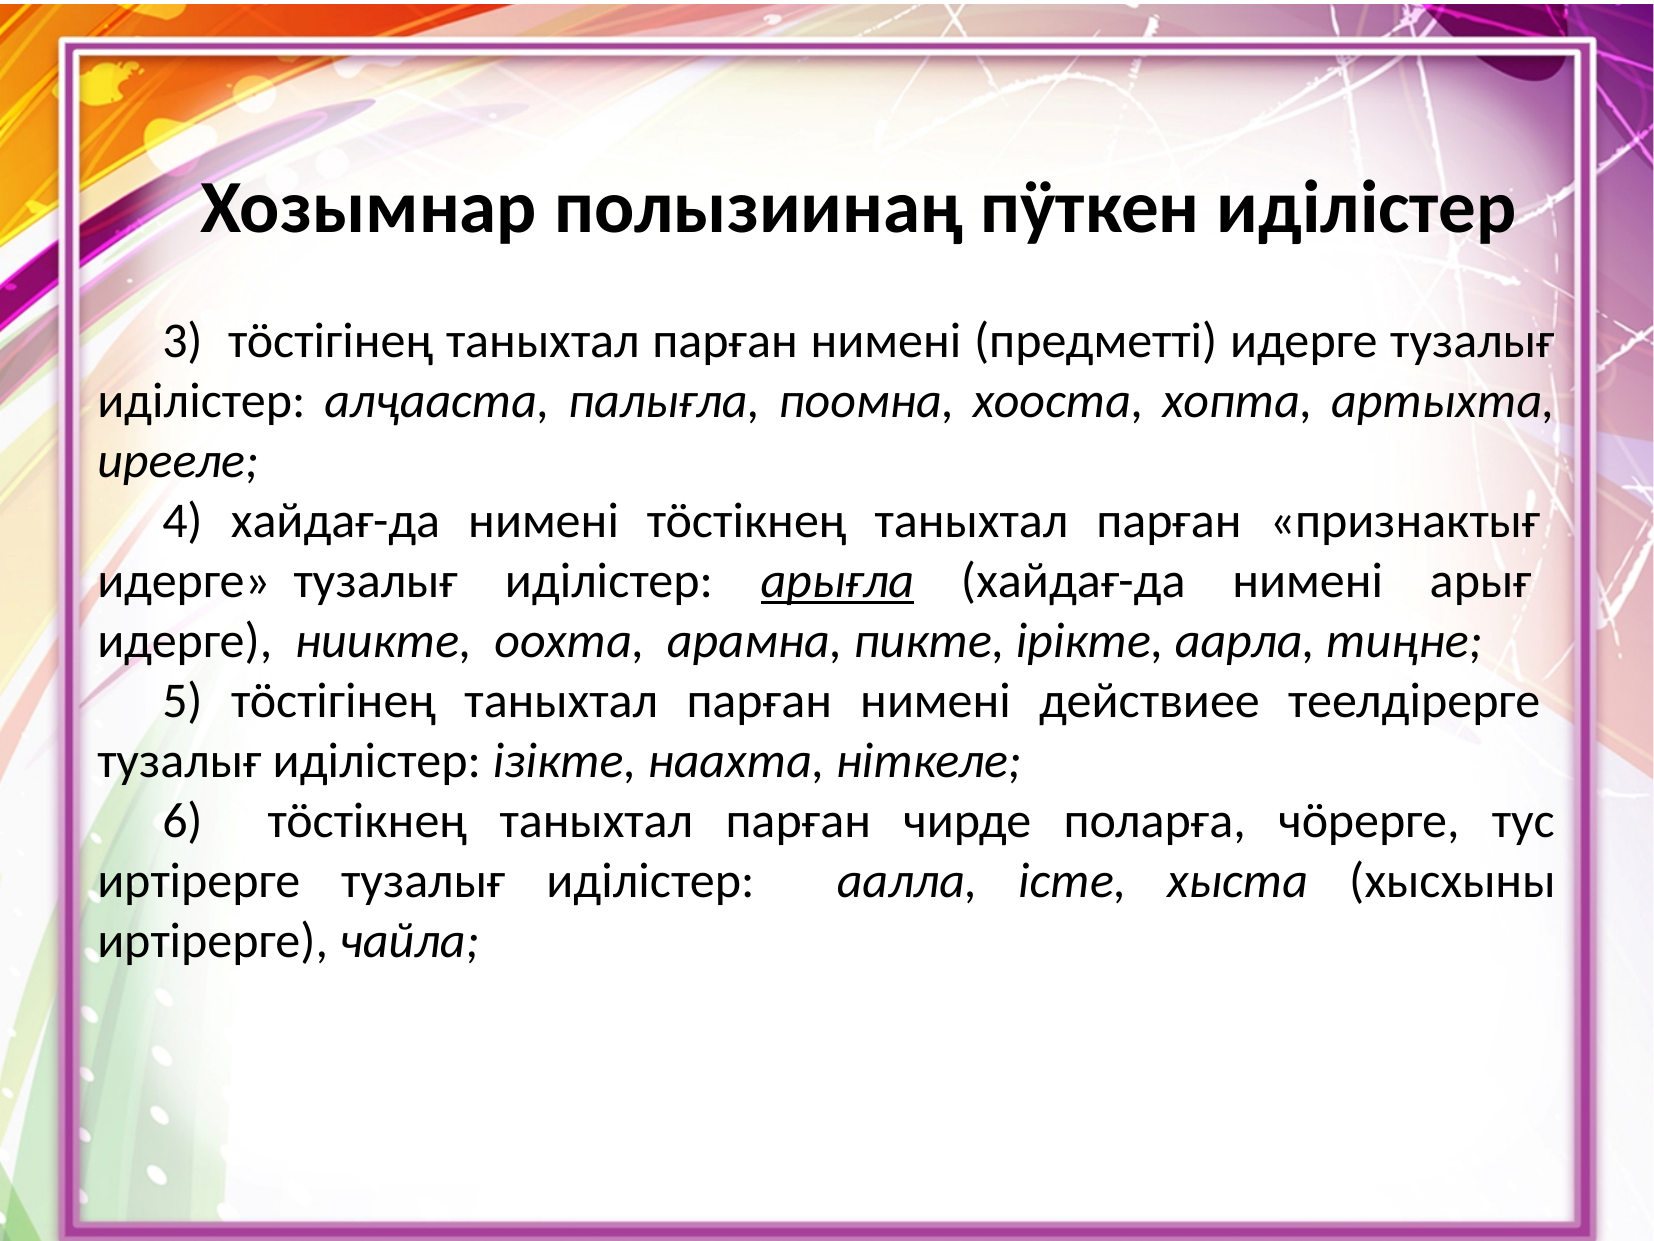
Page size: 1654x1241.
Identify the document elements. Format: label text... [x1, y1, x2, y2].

text_box Хозымнар полызиинаң пӱткен идiлiстер 3) тӧстiгiнең таныхтал парған нименi (предметтi) идерге тузалығ идiлiстер: алҷааста, палығла, поомна, хооста, хопта, артыхта, ирееле; 4) хайдағ-да нименi тӧстiкнең таныхтал парған «признактығ идерге» тузалығ идiлiстер: арығла (хайдағ-да нименi арығ идерге), ниикте, оохта, арамна, пикте, iрiкте, аарла, тиңне; 5) тӧстiгiнең таныхтал парғaн нименi действиее теелдiрерге тузалығ идiлiстер: iзiкте, наахта, нiткеле; 6) тӧстiкнең таныхтал парған чирде поларға, чӧрерге, тус иртiрерге тузалығ идiлiстер: аалла, iсте, хыста (хысхыны иртiрерге), чайла; [82, 60, 1571, 996]
picture [0, 4, 1654, 1241]
